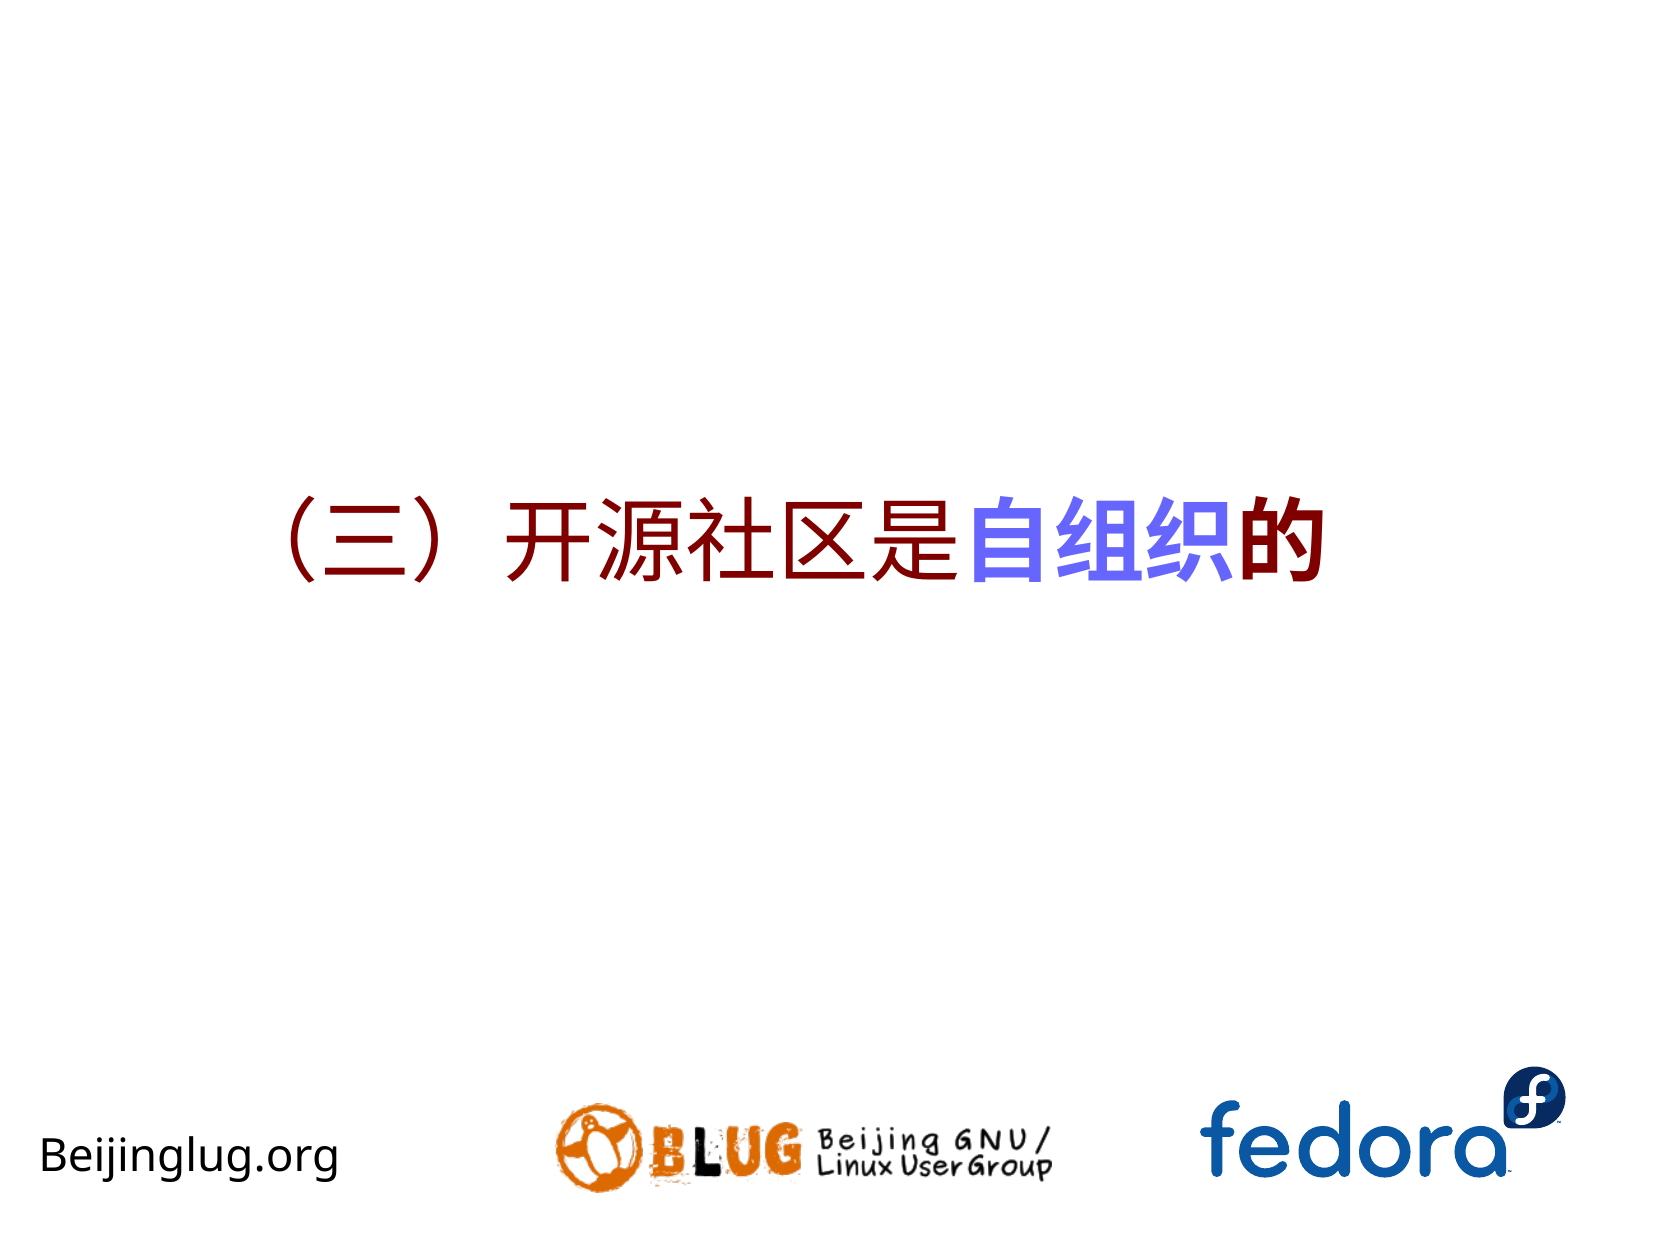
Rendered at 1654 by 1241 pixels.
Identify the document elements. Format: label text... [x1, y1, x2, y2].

text_box （三）开源社区是自组织的 [212, 460, 1359, 612]
picture [555, 1103, 1052, 1193]
